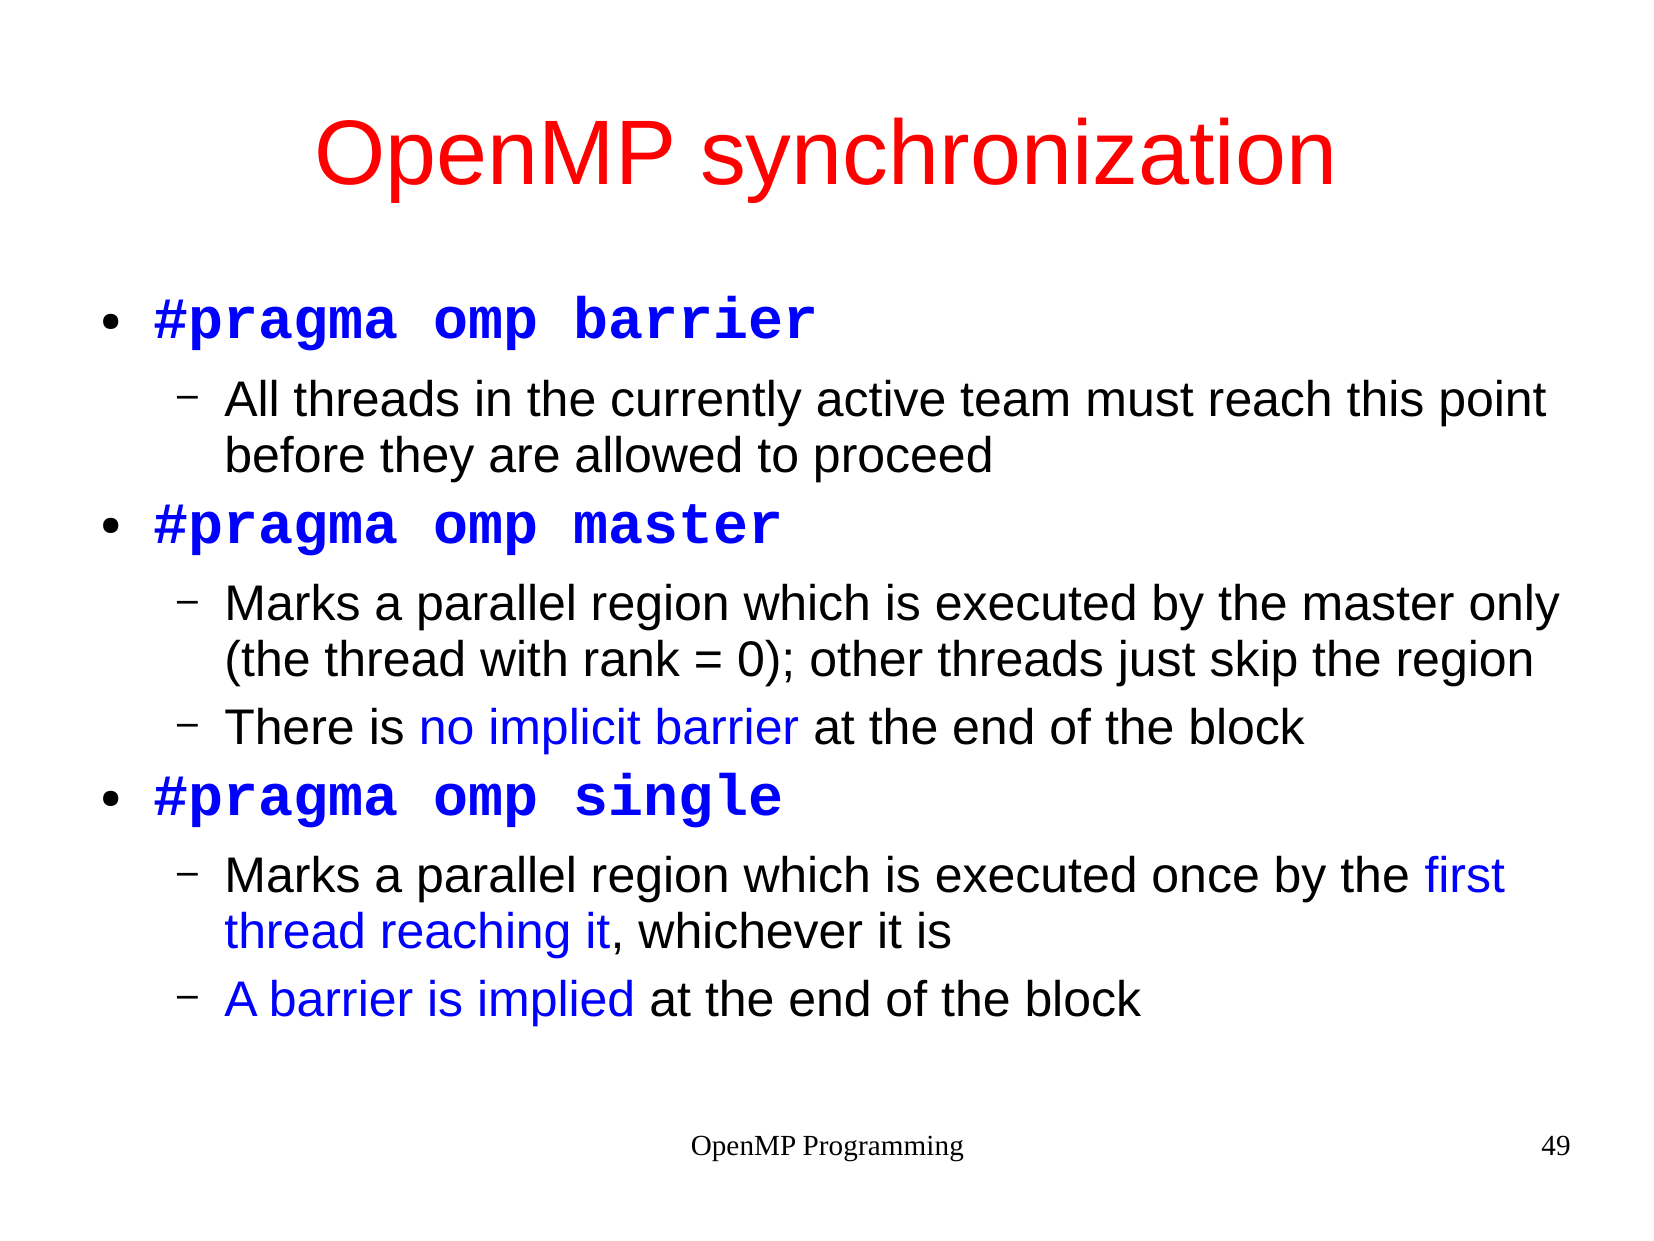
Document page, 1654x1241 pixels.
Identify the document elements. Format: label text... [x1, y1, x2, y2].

list #pragma omp barrier All threads in the currently active team must reach this point before they are allowed to proceed #pragma omp master Marks a parallel region which is executed by the master only (the thread with rank = 0); other threads just skip the region There is no implicit barrier at the end of the block #pragma omp single Marks a parallel region which is executed once by the first thread reaching it, whichever it is A barrier is implied at the end of the block [82, 290, 1571, 1109]
title OpenMP synchronization [82, 49, 1571, 257]
